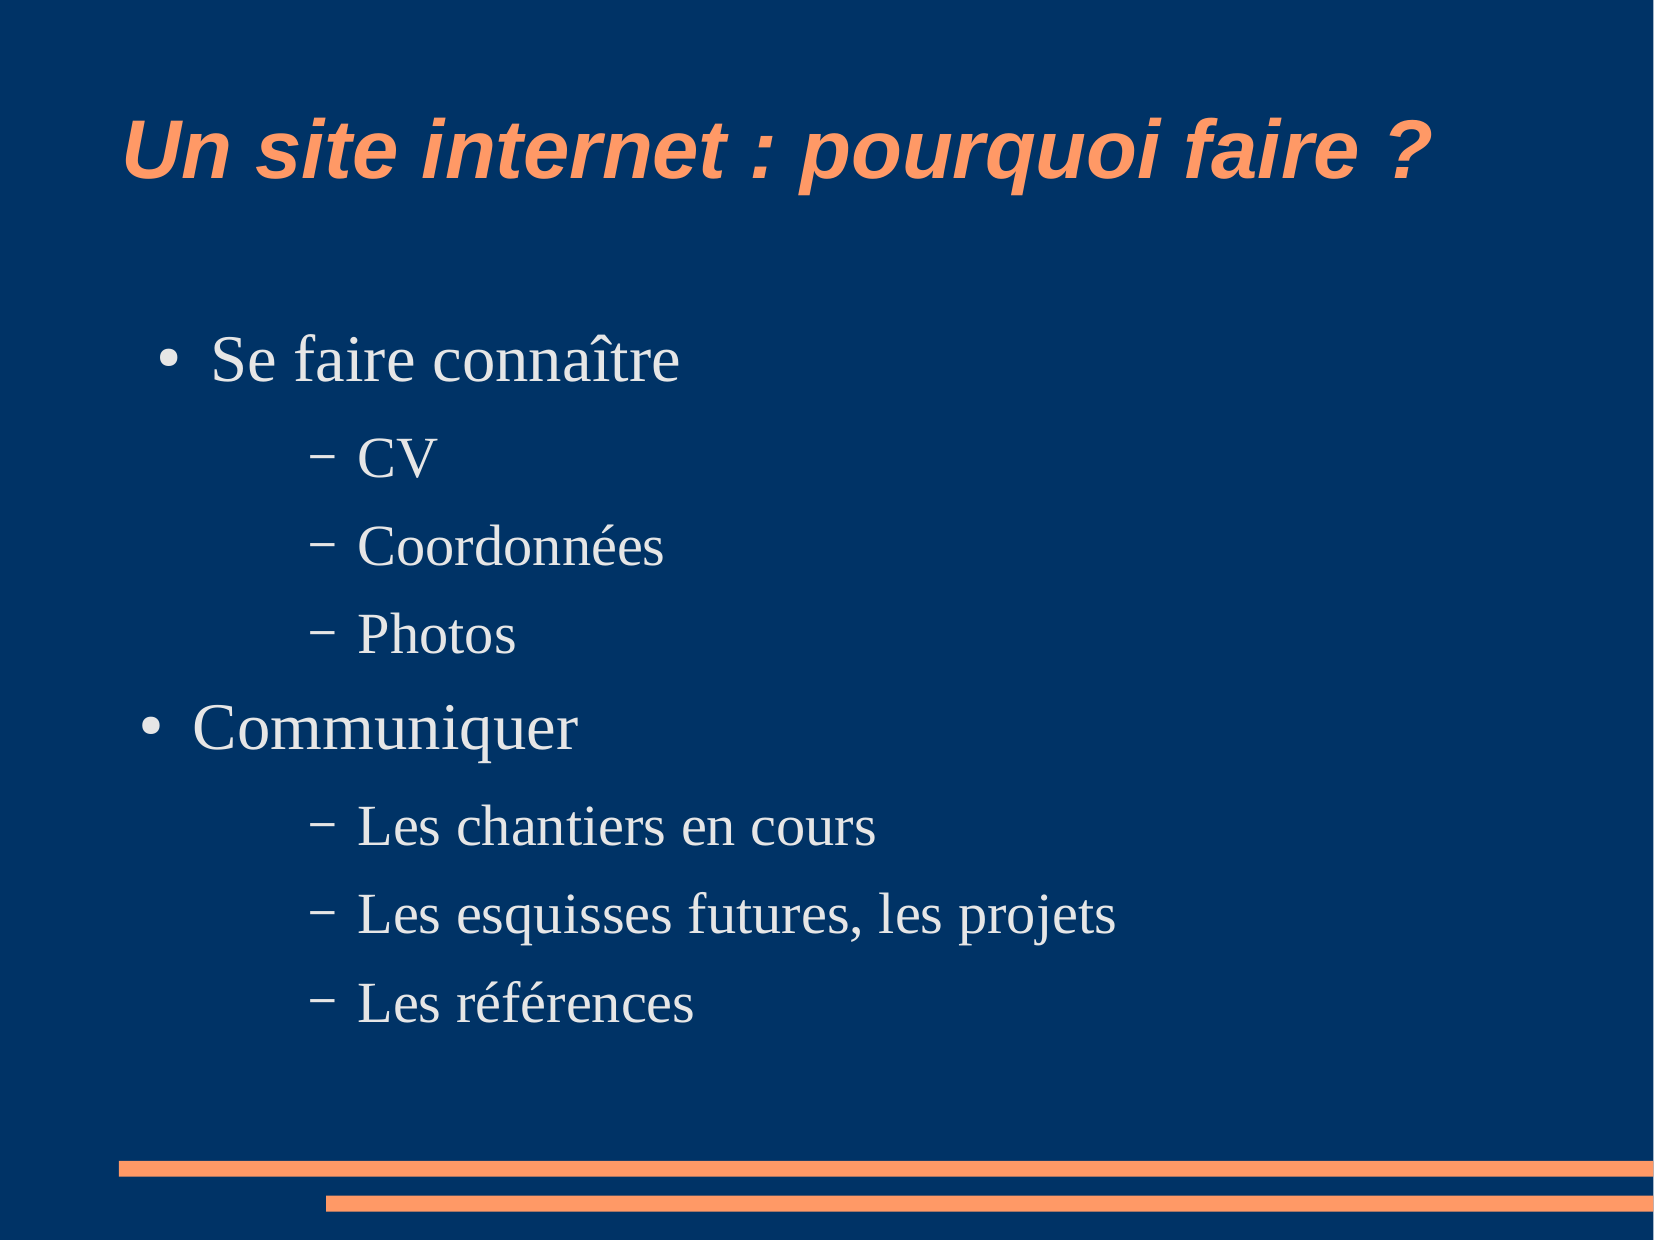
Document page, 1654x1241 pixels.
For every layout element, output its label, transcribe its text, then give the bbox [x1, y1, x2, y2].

list Se faire connaître CV Coordonnées Photos Communiquer Les chantiers en cours Les esquisses futures, les projets Les références [121, 322, 1561, 1132]
title Un site internet : pourquoi faire ? [121, 46, 1534, 254]
